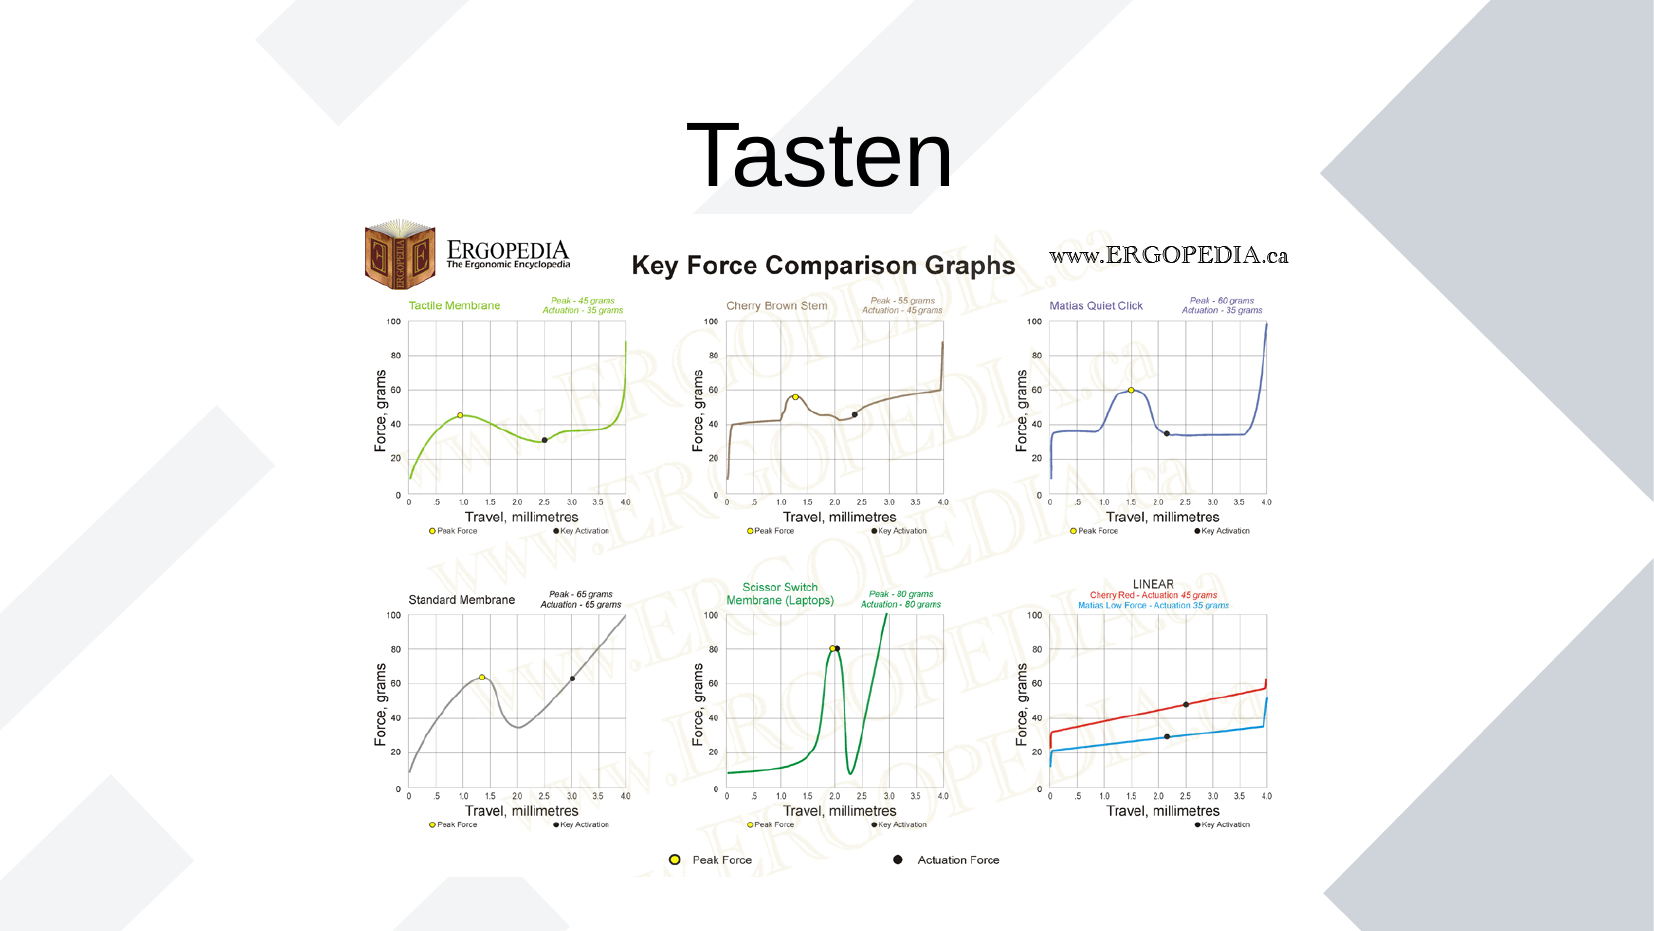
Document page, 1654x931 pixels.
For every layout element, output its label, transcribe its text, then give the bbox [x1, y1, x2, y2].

picture [352, 214, 1300, 877]
title Tasten [76, 76, 1565, 233]
